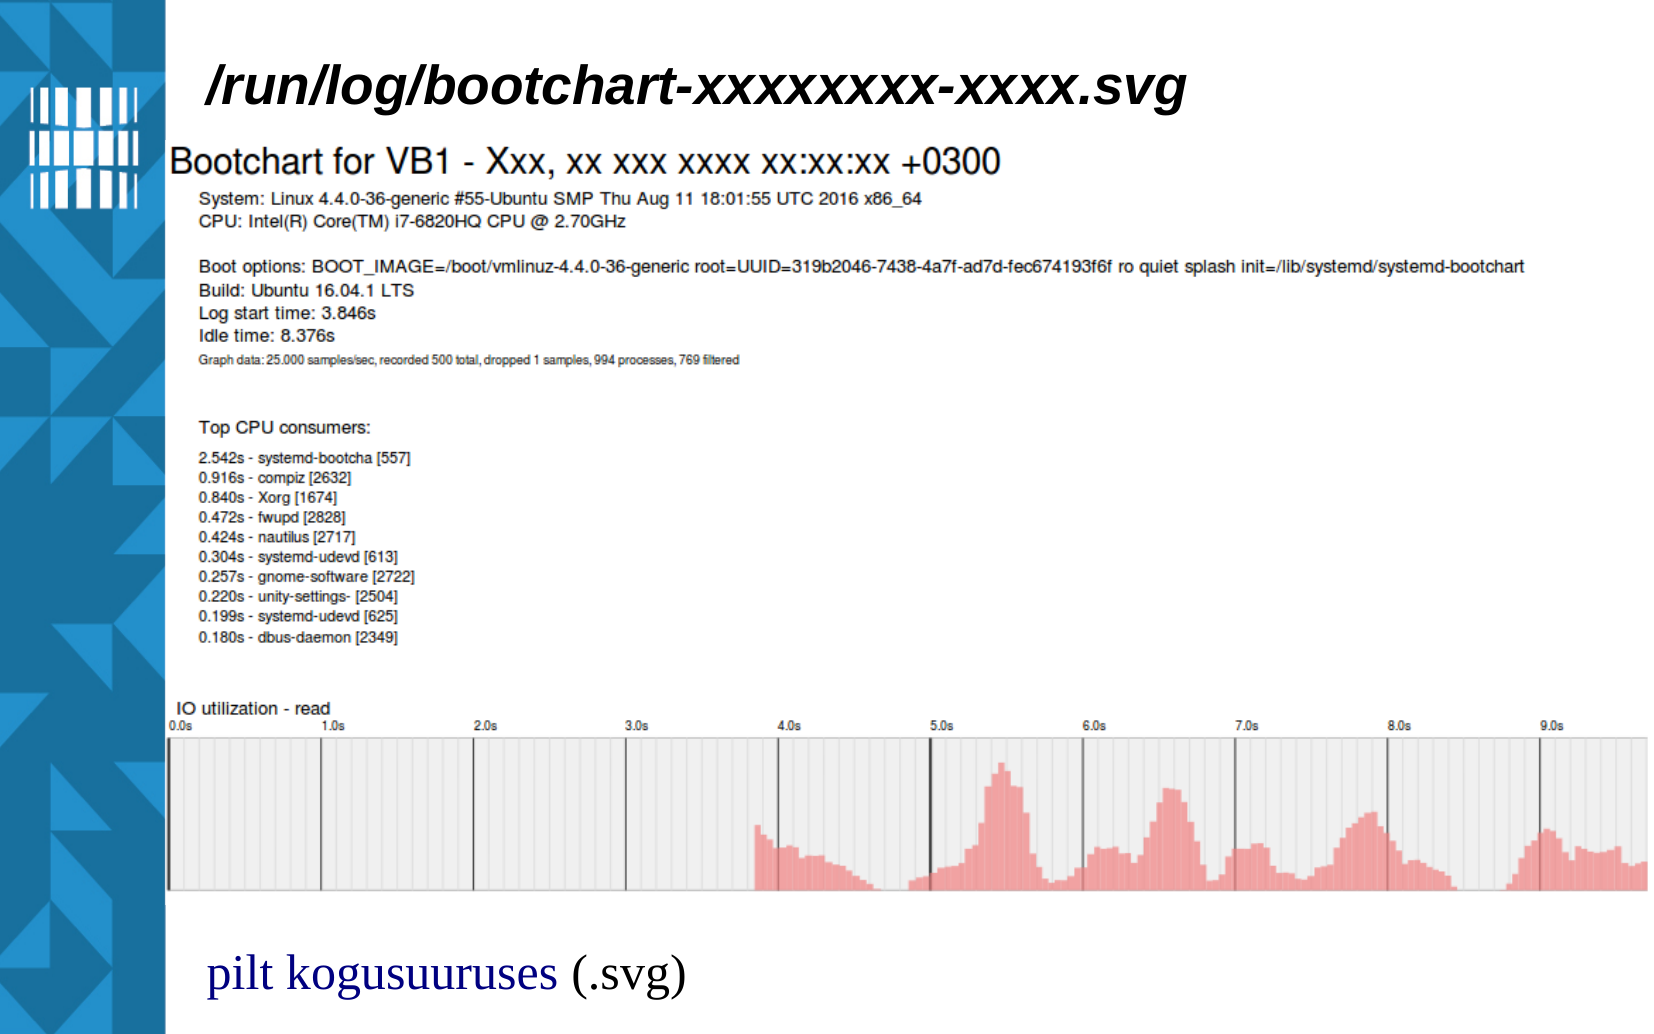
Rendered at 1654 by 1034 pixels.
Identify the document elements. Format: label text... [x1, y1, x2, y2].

text_box pilt kogusuuruses (.svg) [206, 944, 798, 1001]
title /run/log/bootchart-xxxxxxxx-xxxx.svg [206, 0, 1554, 140]
picture [165, 140, 1648, 905]
